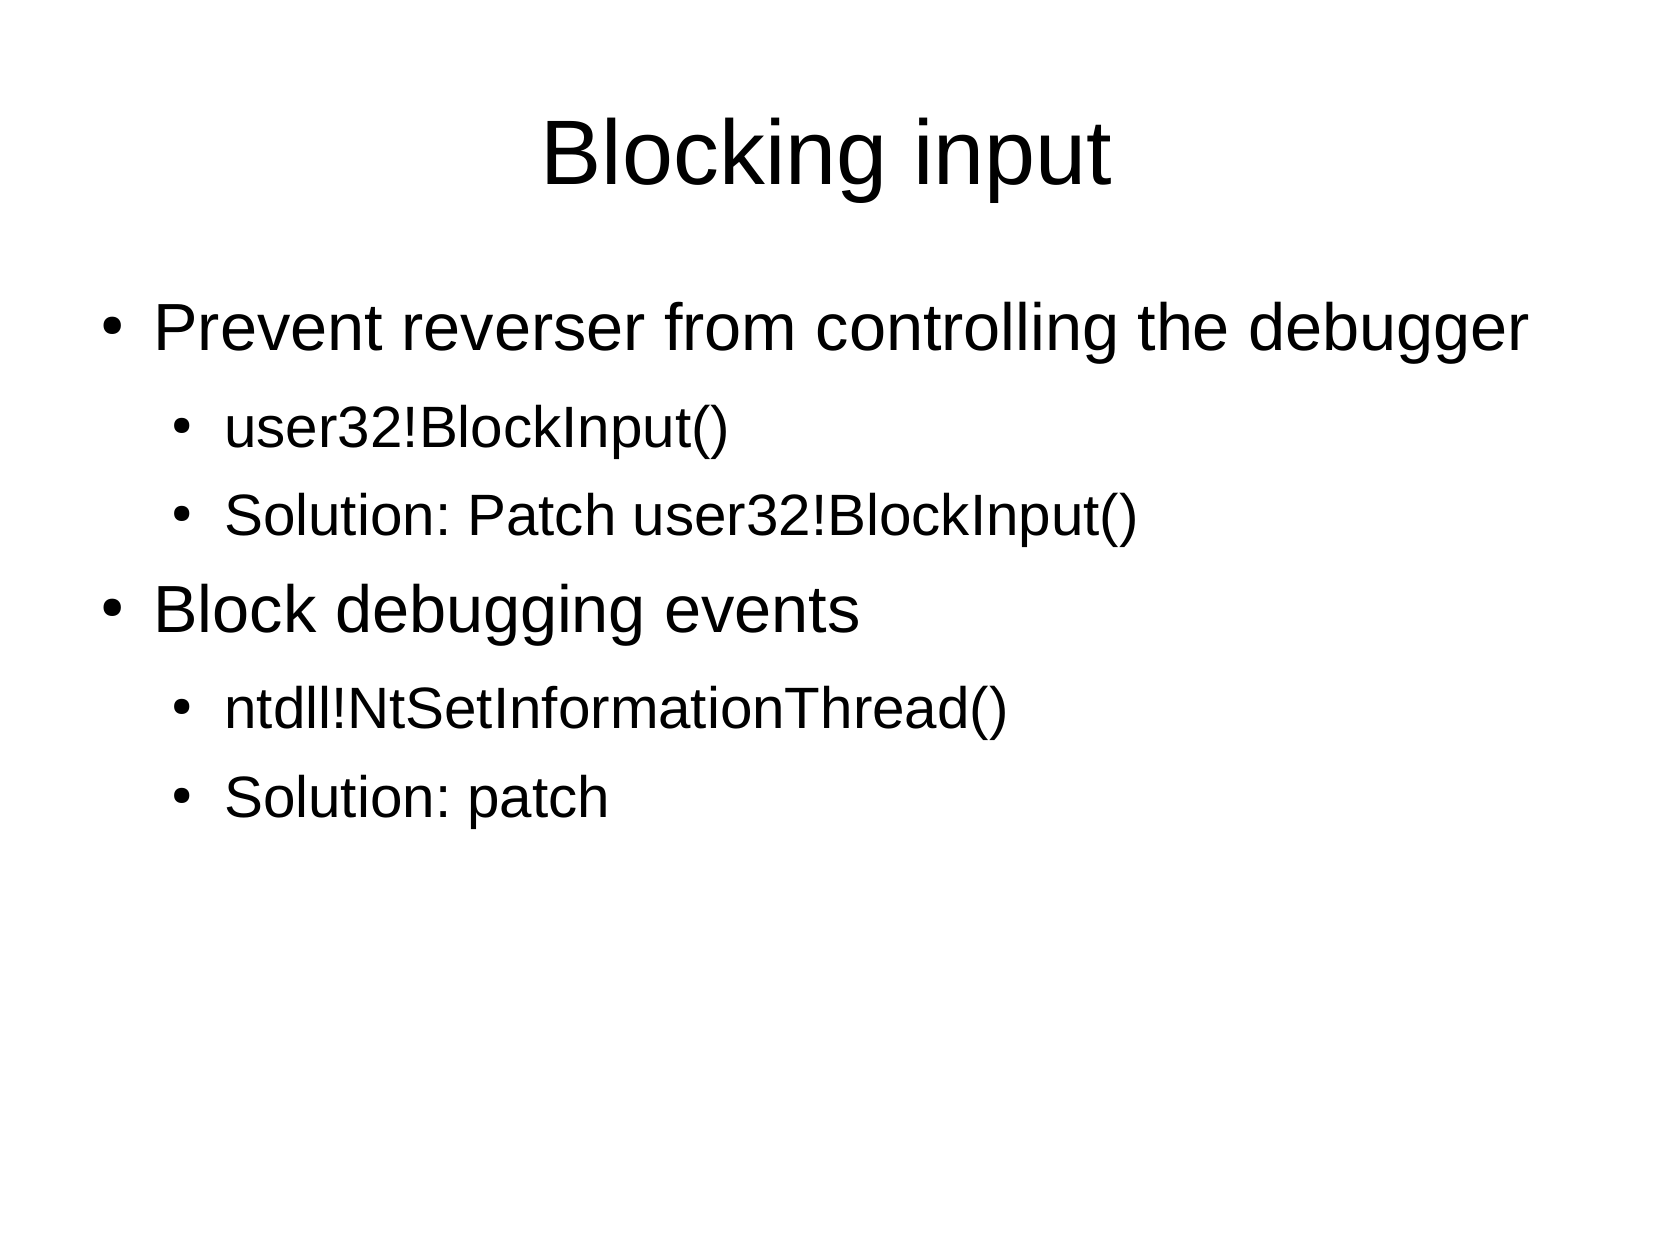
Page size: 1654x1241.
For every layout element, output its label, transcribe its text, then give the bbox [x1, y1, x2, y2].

title Blocking input [82, 49, 1571, 257]
list Prevent reverser from controlling the debugger user32!BlockInput() Solution: Patch user32!BlockInput() Block debugging events ntdll!NtSetInformationThread() Solution: patch [82, 290, 1571, 1109]
